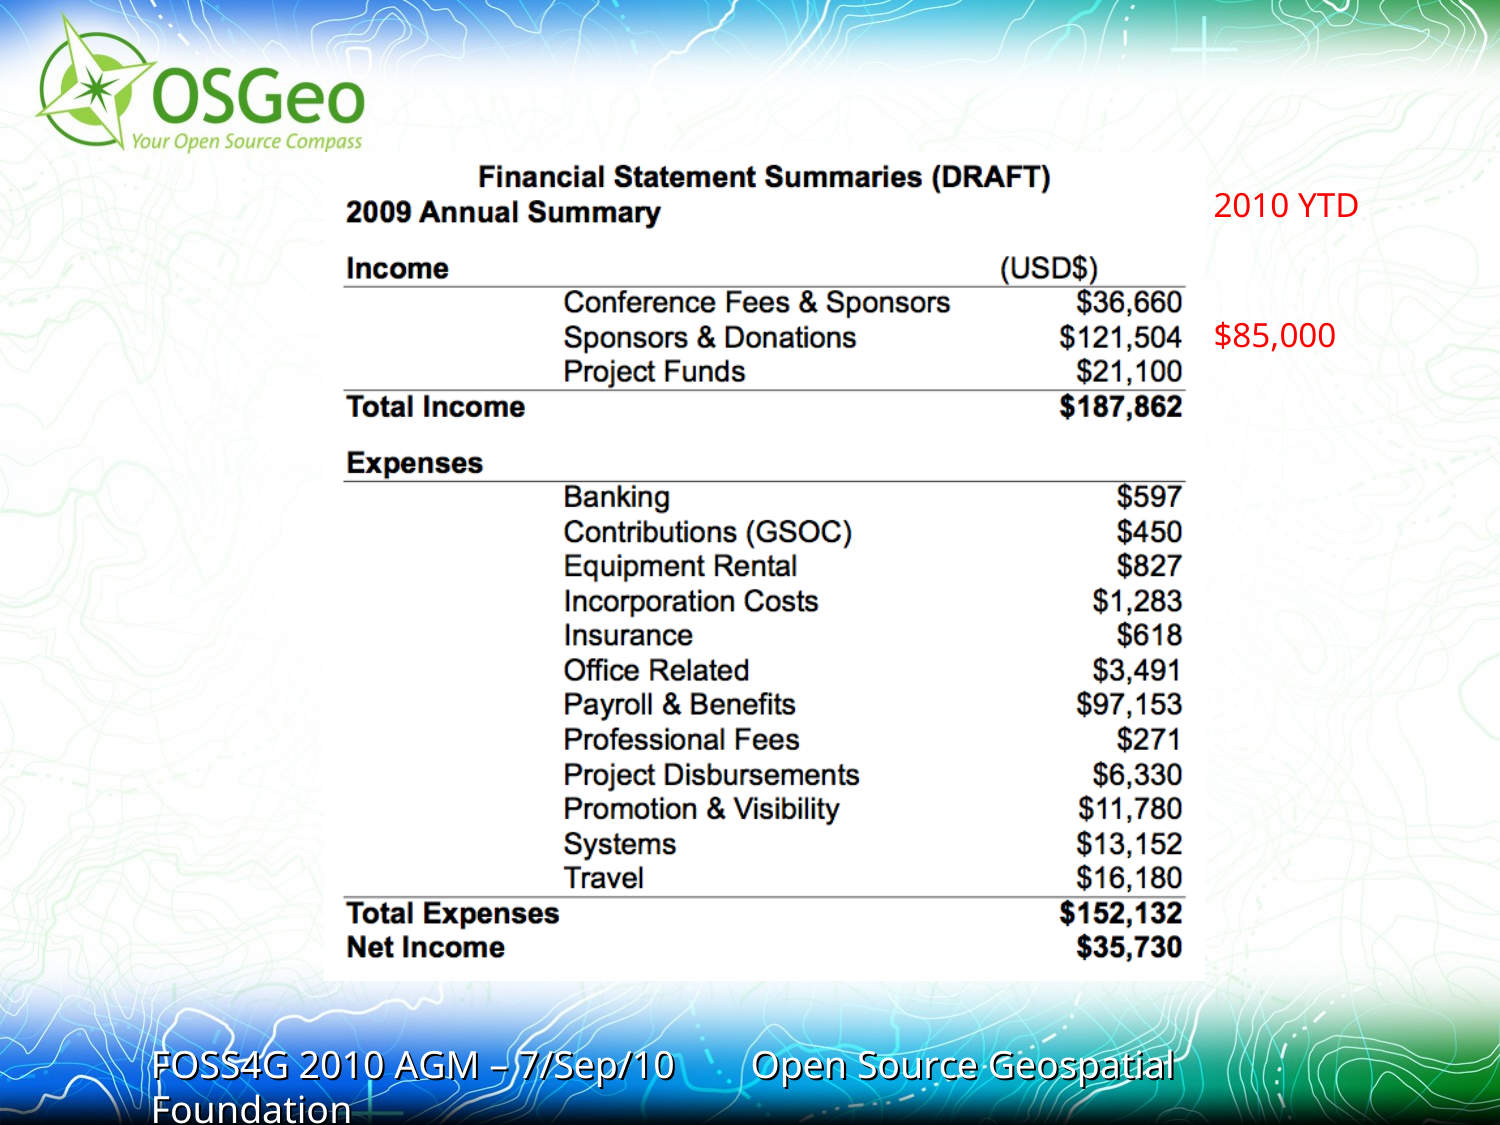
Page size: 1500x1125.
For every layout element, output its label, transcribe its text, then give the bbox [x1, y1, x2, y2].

text_box 2010 YTD $85,000 [1198, 177, 1500, 987]
picture [313, 1107, 323, 1121]
picture [246, 1107, 256, 1121]
picture [224, 1107, 235, 1125]
picture [0, 0, 1500, 1125]
picture [269, 1115, 277, 1121]
picture [337, 1107, 348, 1125]
picture [177, 1107, 187, 1121]
